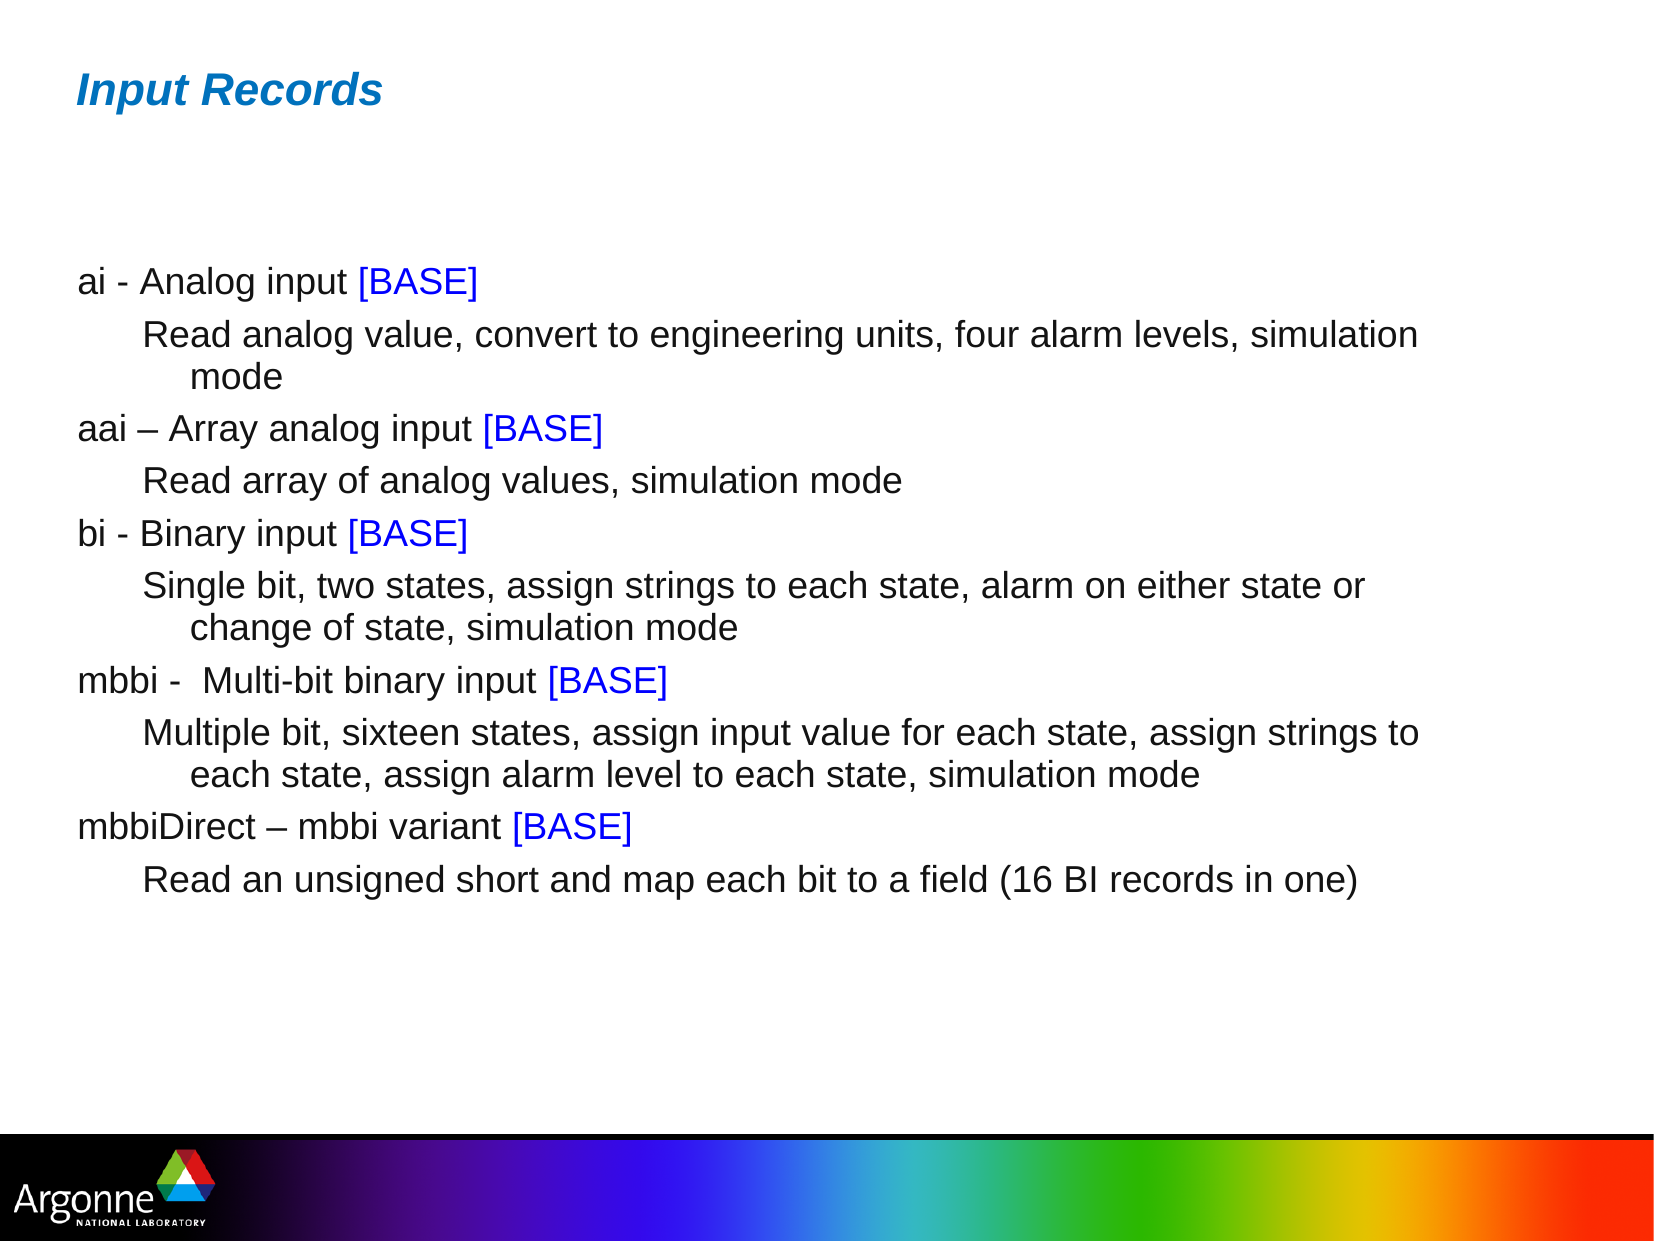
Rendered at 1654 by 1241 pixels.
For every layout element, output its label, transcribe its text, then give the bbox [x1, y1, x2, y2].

title Input Records [61, 45, 1500, 123]
list ai - Analog input [BASE] Read analog value, convert to engineering units, four alarm levels, simulation mode aai – Array analog input [BASE] Read array of analog values, simulation mode bi - Binary input [BASE] Single bit, two states, assign strings to each state, alarm on either state or change of state, simulation mode mbbi - Multi-bit binary input [BASE] Multiple bit, sixteen states, assign input value for each state, assign strings to each state, assign alarm level to each state, simulation mode mbbiDirect – mbbi variant [BASE] Read an unsigned short and map each bit to a field (16 BI records in one) [62, 253, 1498, 1087]
picture [0, 1134, 1654, 1241]
